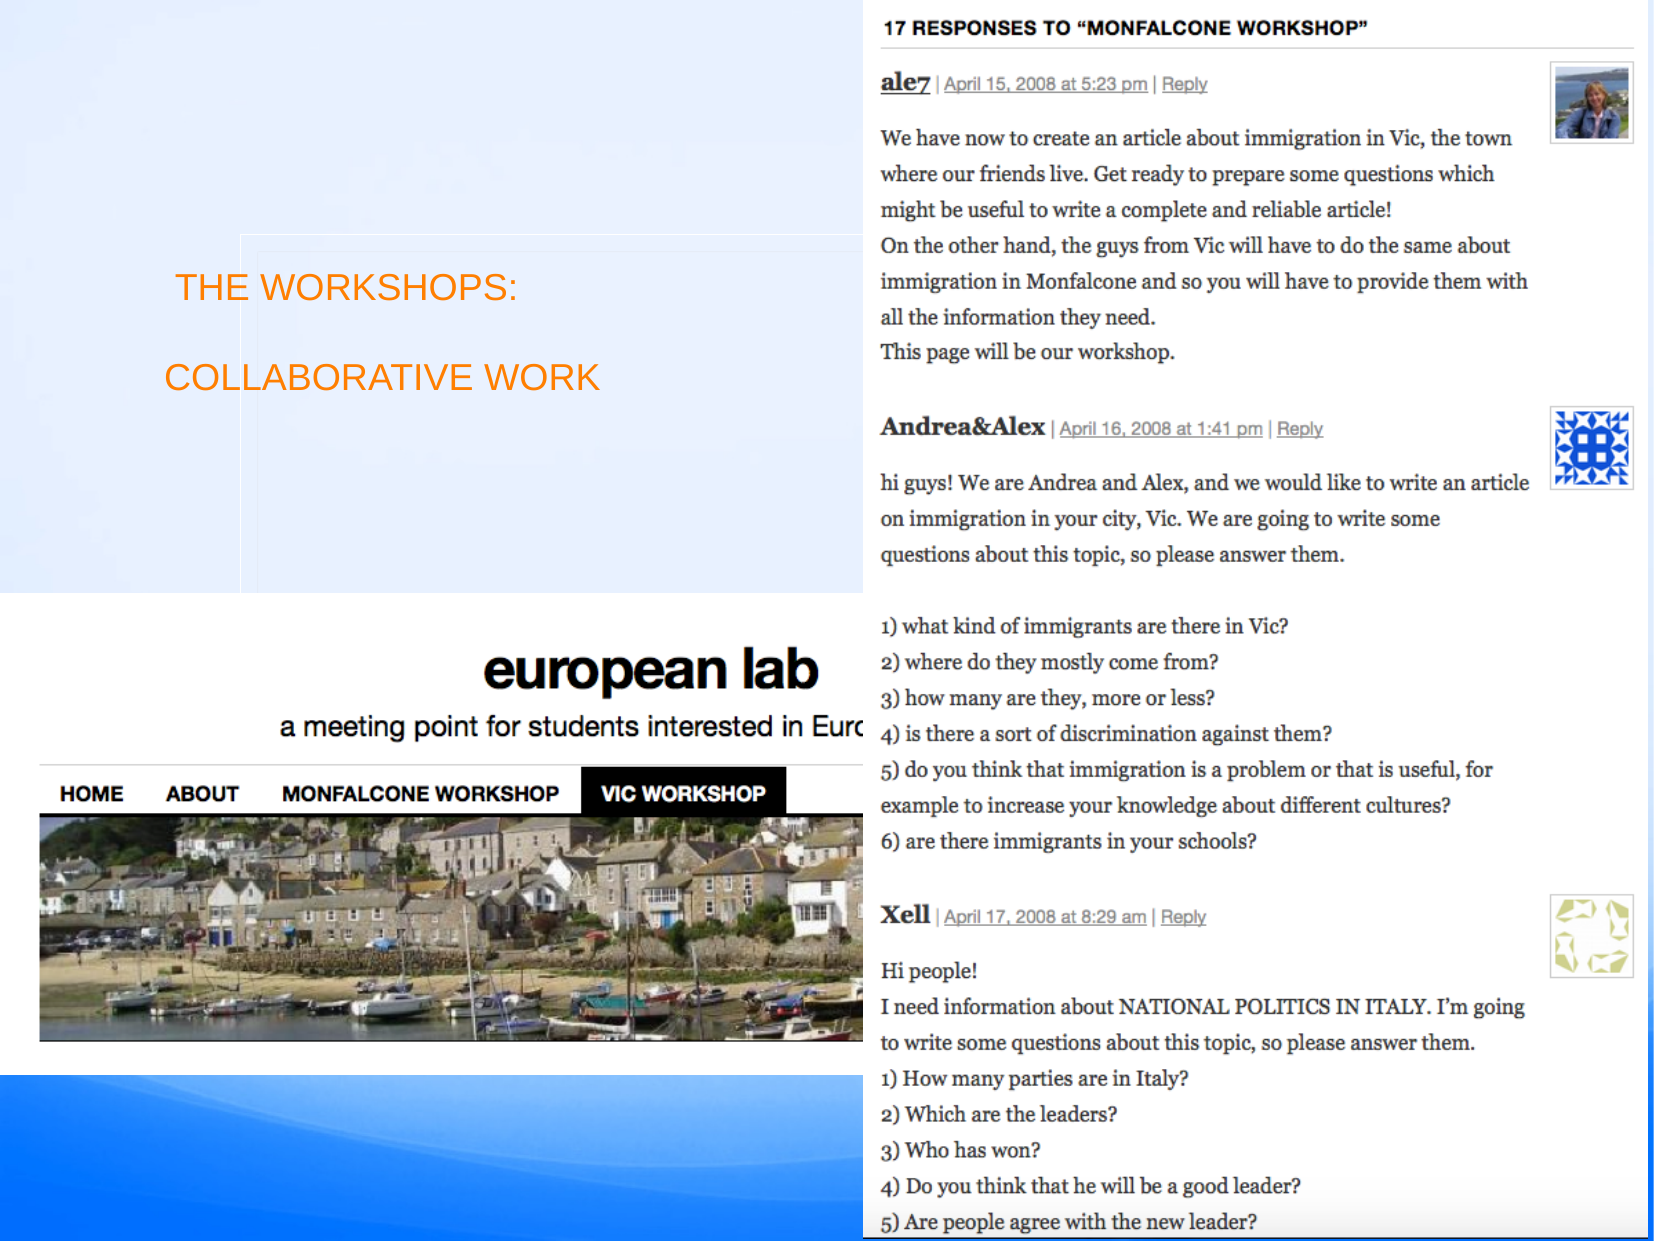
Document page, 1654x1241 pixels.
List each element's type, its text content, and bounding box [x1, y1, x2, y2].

picture [0, 0, 1654, 1241]
text_box THE WORKSHOPS: COLLABORATIVE WORK [149, 255, 749, 406]
